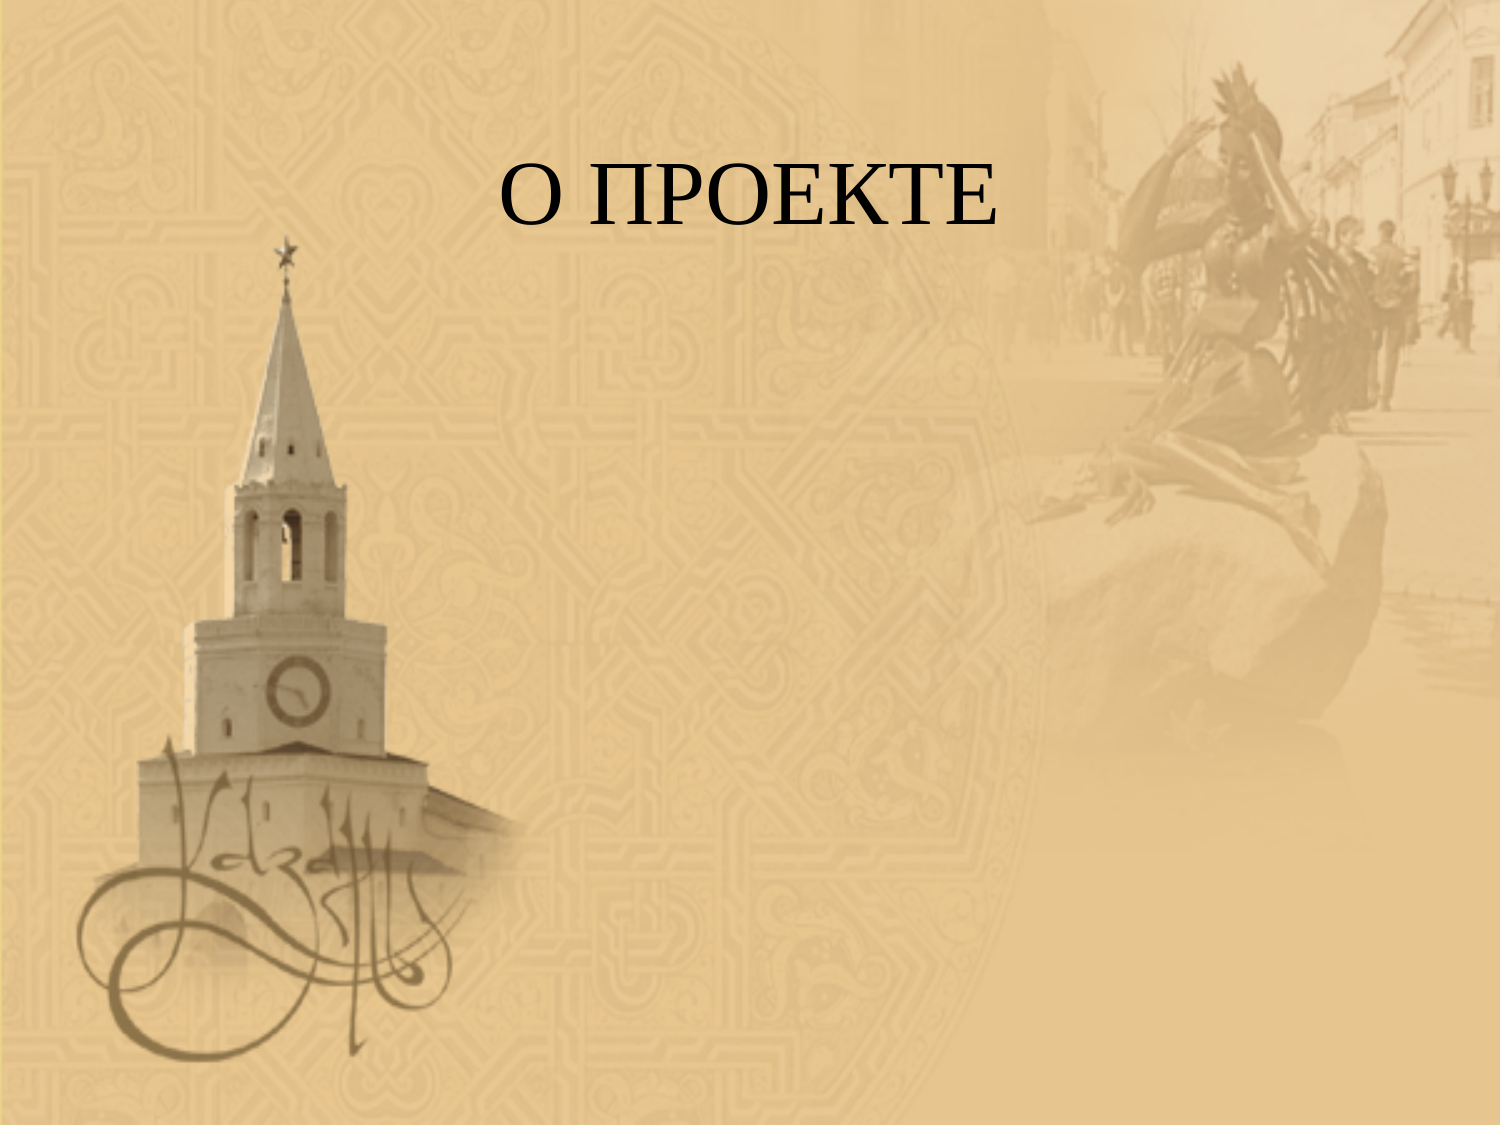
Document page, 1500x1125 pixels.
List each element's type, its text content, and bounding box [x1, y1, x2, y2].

chart [0, 0, 1500, 1125]
title О ПРОЕКТЕ [112, 83, 1388, 304]
